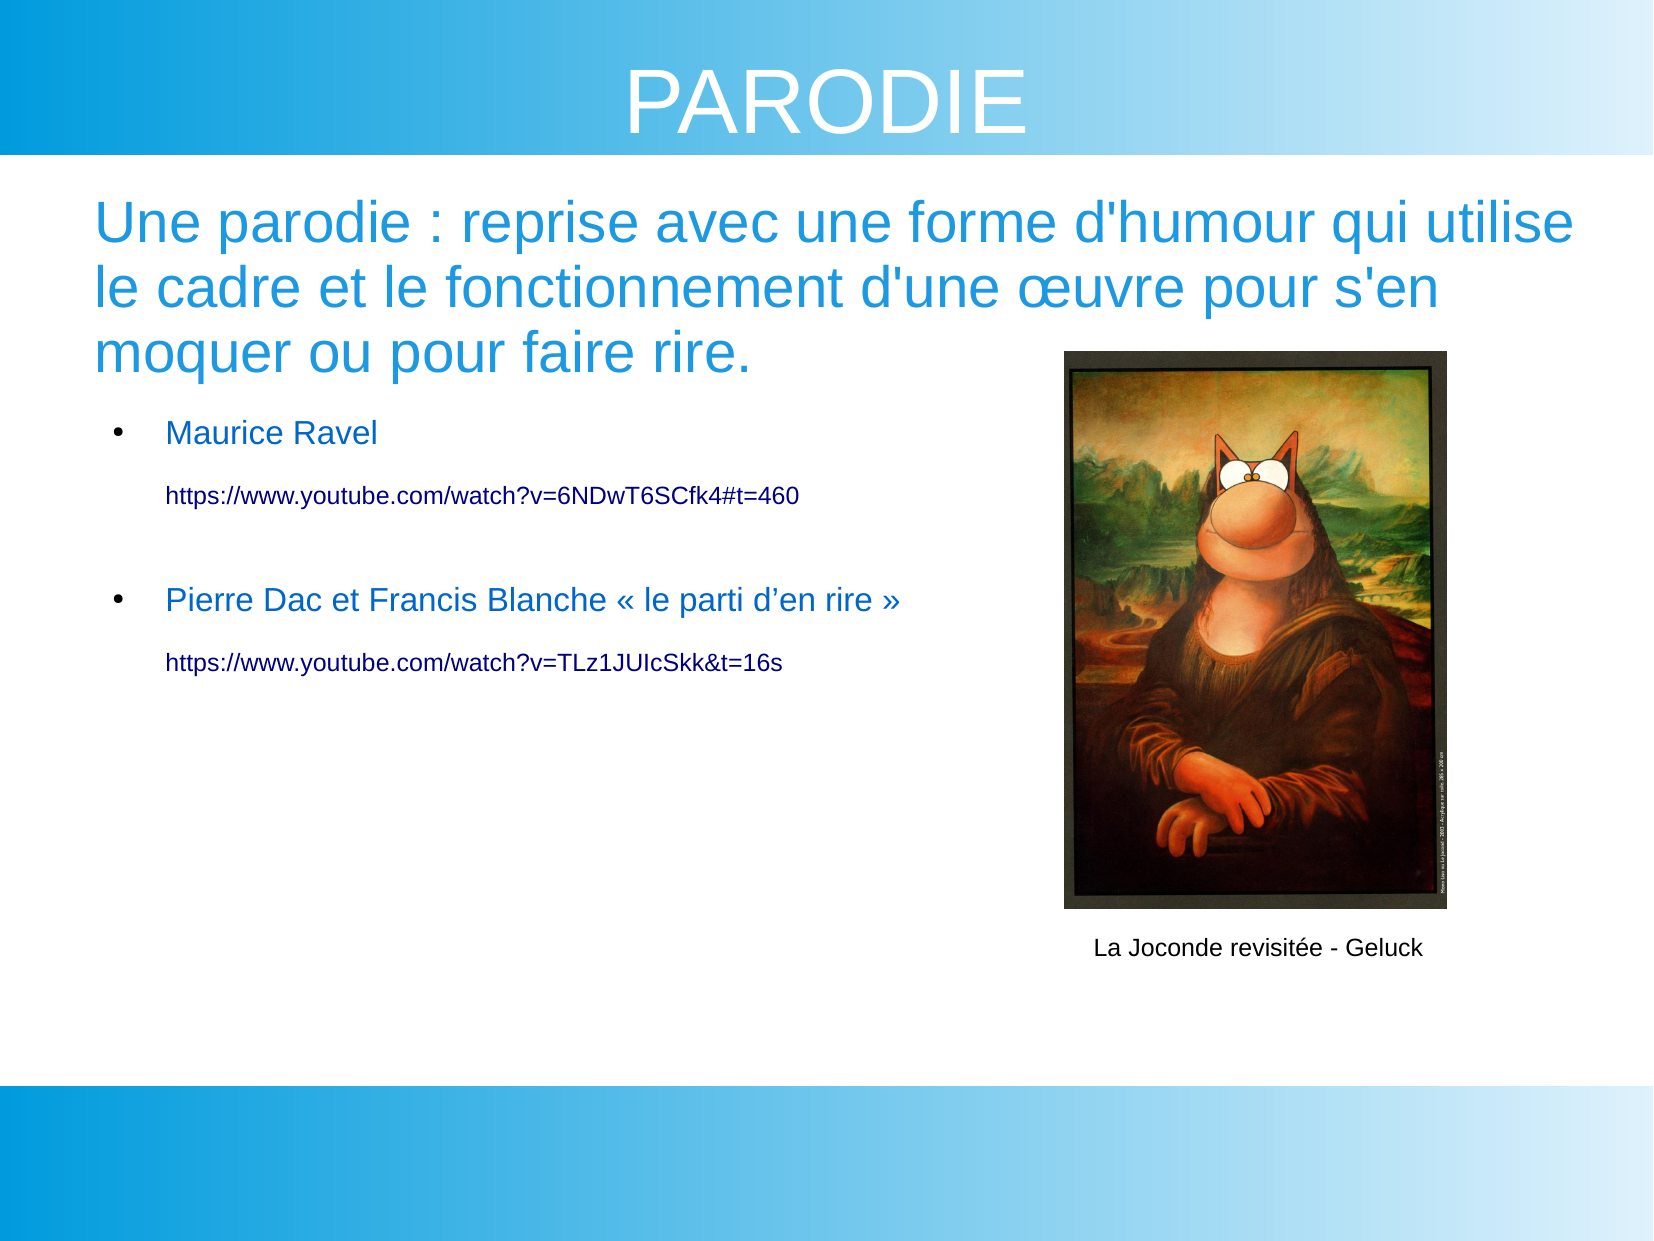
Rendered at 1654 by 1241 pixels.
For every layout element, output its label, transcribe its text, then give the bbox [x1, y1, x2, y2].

title PARODIE [82, 49, 1571, 155]
picture [1064, 351, 1447, 909]
text_box La Joconde revisitée - Geluck [1078, 926, 1447, 970]
list Une parodie : reprise avec une forme d'humour qui utilise le cadre et le fonctionnement d'une œuvre pour s'en moquer ou pour faire rire. Maurice Ravel https://www.youtube.com/watch?v=6NDwT6SCfk4#t=460 Pierre Dac et Francis Blanche « le parti d’en rire » https://www.youtube.com/watch?v=TLz1JUIcSkk&t=16s [94, 190, 1583, 1063]
